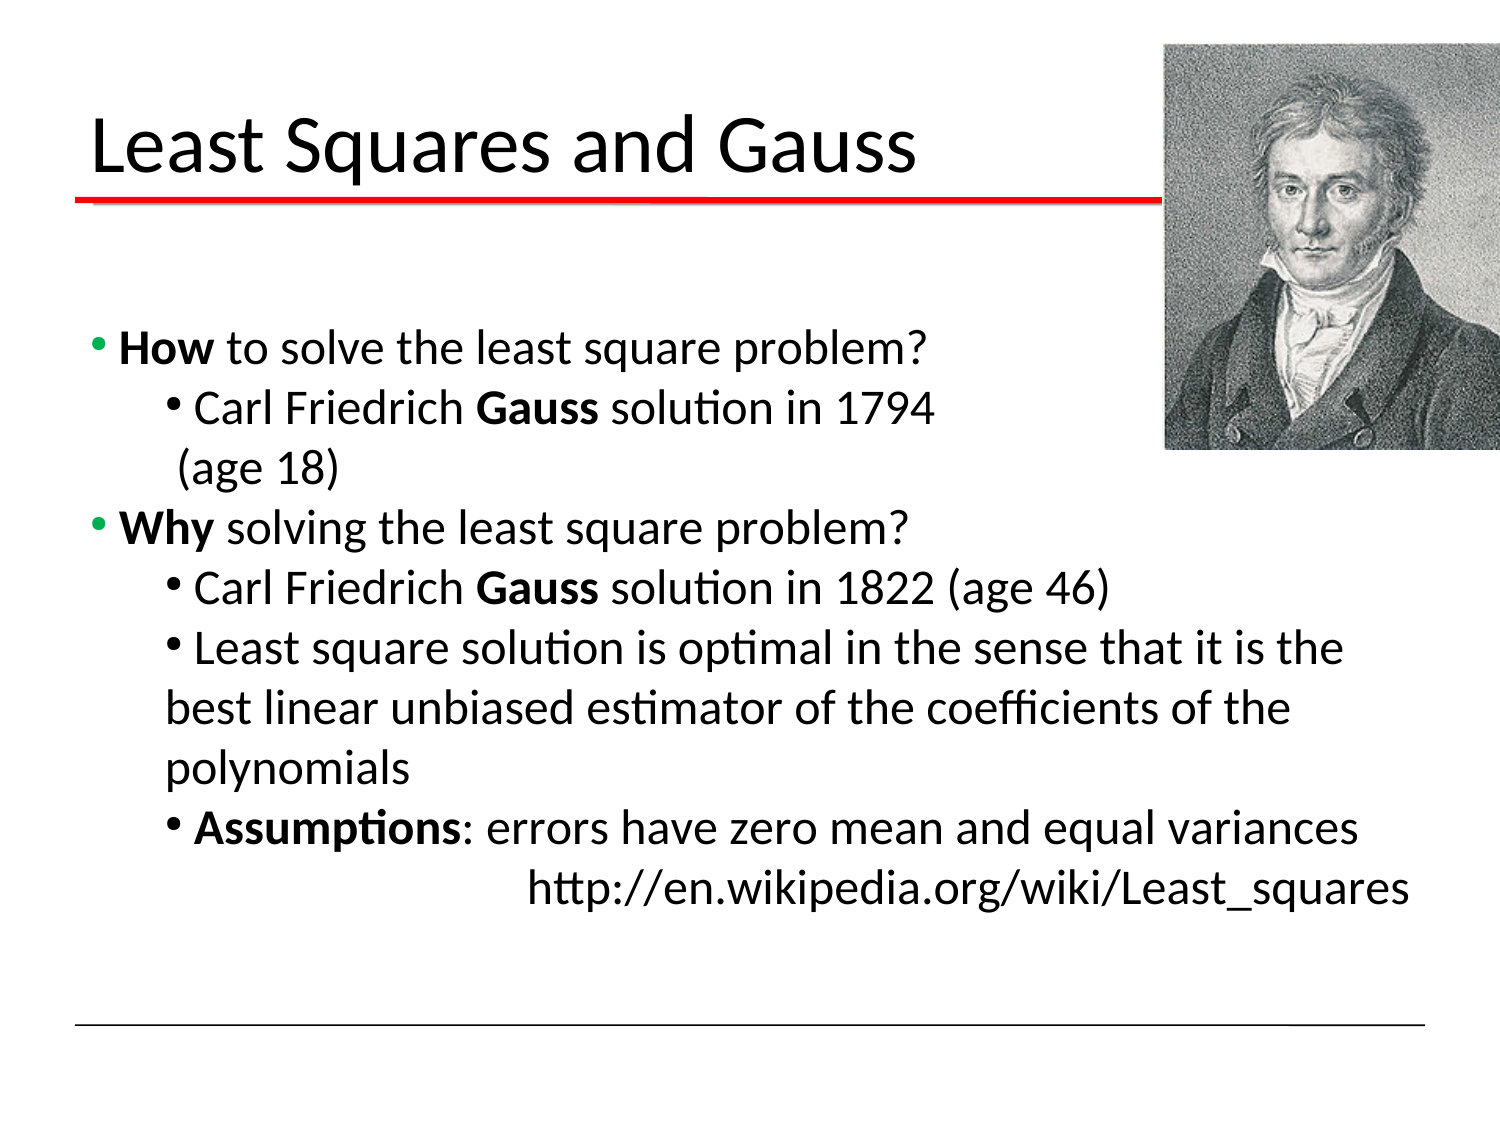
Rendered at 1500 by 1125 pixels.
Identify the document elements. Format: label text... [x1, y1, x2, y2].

title Least Squares and Gauss [75, 45, 1162, 233]
text_box How to solve the least square problem? Carl Friedrich Gauss solution in 1794 (age 18) Why solving the least square problem? Carl Friedrich Gauss solution in 1822 (age 46) Least square solution is optimal in the sense that it is the best linear unbiased estimator of the coefficients of the polynomials Assumptions: errors have zero mean and equal variances http://en.wikipedia.org/wiki/Least_squares [75, 247, 1426, 923]
picture [1162, 43, 1500, 451]
